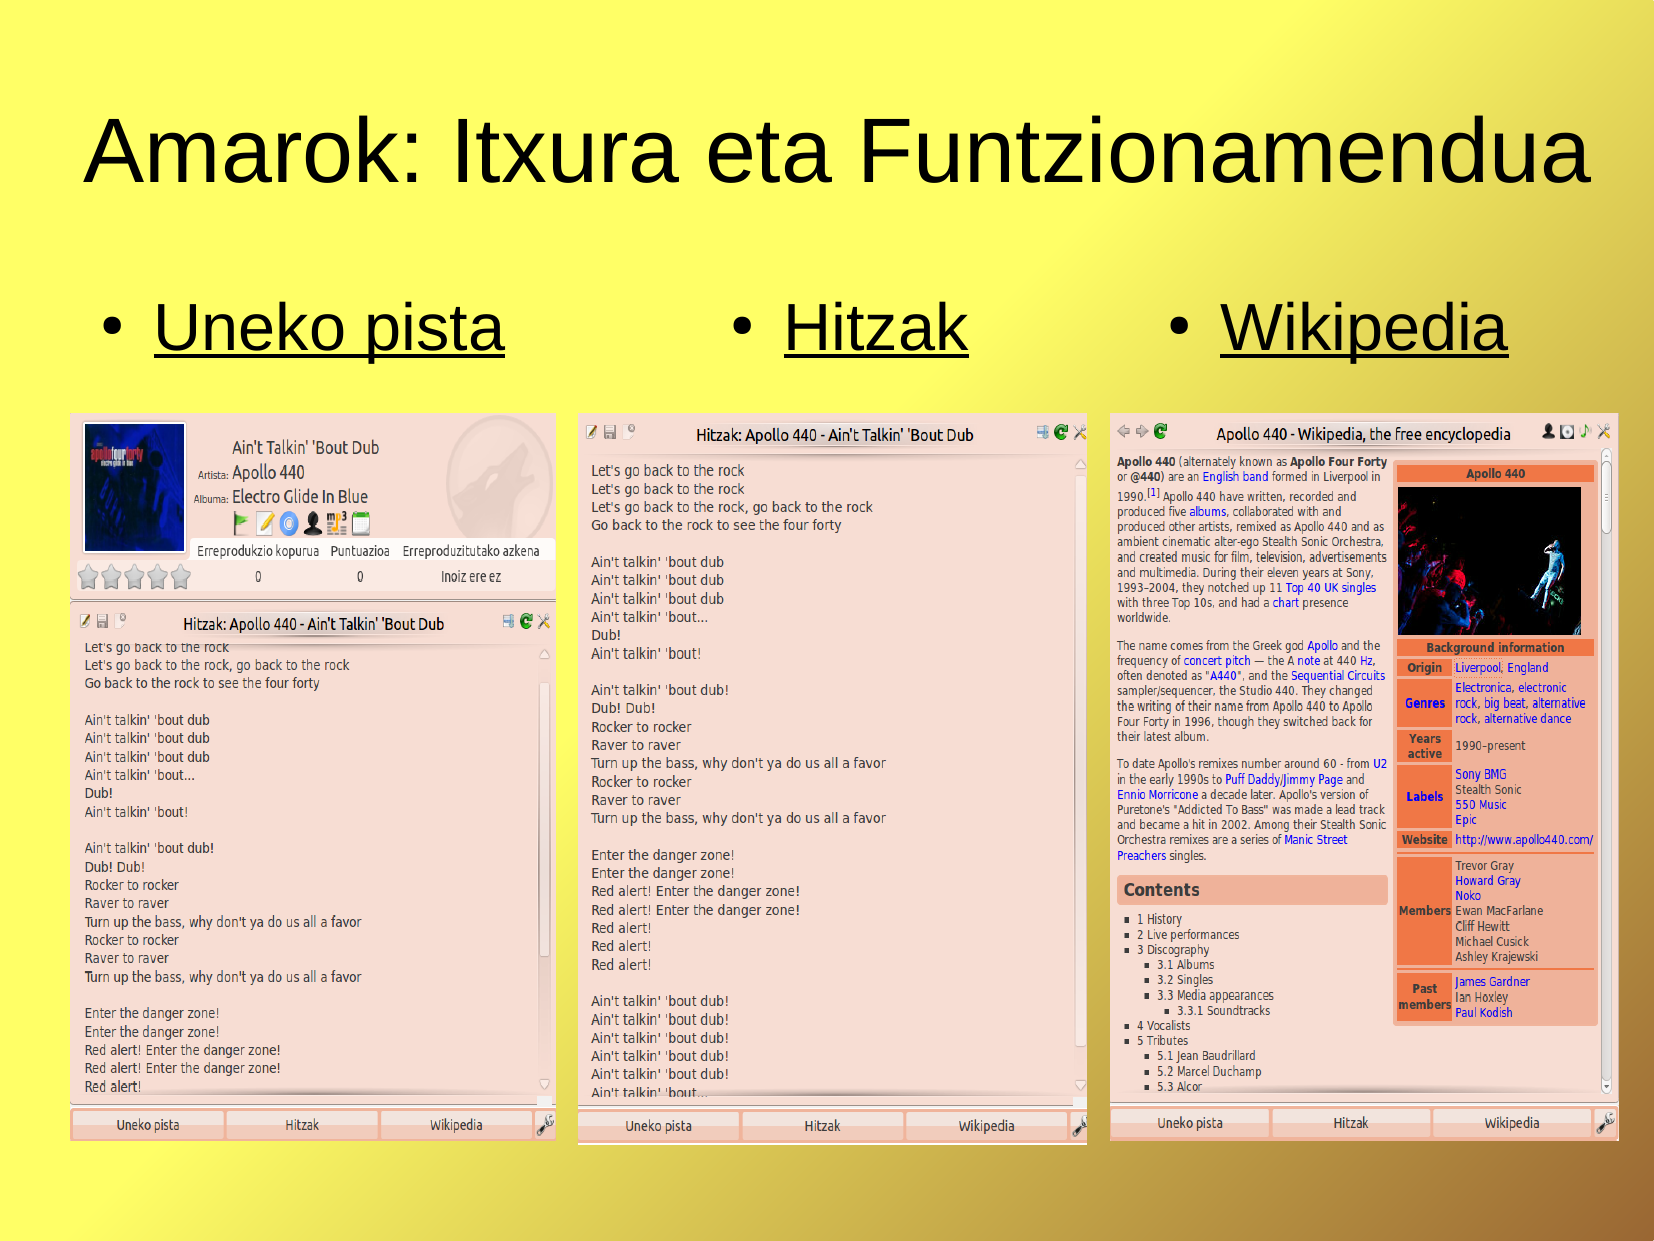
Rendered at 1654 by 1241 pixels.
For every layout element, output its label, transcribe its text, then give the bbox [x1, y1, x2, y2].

picture [1110, 413, 1619, 1141]
picture [70, 413, 556, 1141]
picture [578, 413, 1087, 1145]
title Amarok: Itxura eta Funtzionamendua [70, 47, 1607, 255]
list Hitzak [712, 290, 1149, 634]
list Uneko pista [82, 290, 552, 413]
list Wikipedia [1149, 290, 1619, 413]
